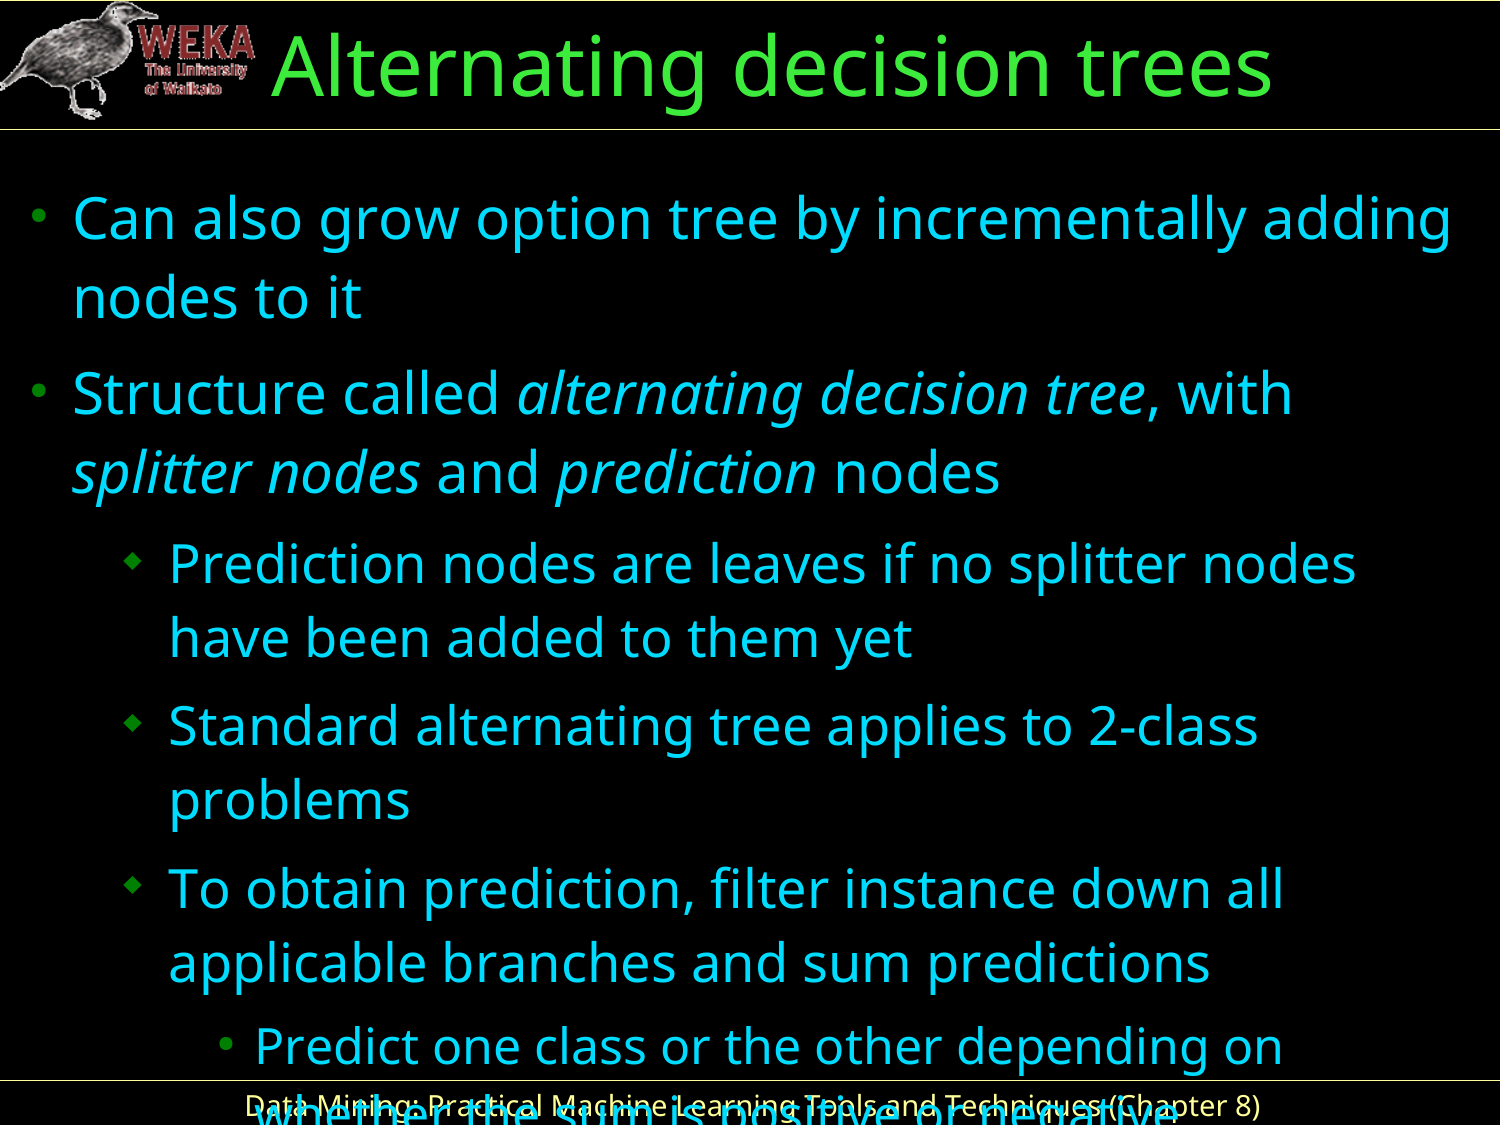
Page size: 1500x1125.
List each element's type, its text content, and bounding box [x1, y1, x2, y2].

picture [0, 1, 263, 129]
list Can also grow option tree by incrementally adding nodes to it Structure called alternating decision tree, with splitter nodes and prediction nodes Prediction nodes are leaves if no splitter nodes have been added to them yet Standard alternating tree applies to 2-class problems To obtain prediction, filter instance down all applicable branches and sum predictions Predict one class or the other depending on whether the sum is positive or negative [29, 177, 1477, 1093]
title Alternating decision trees [263, 0, 1500, 159]
